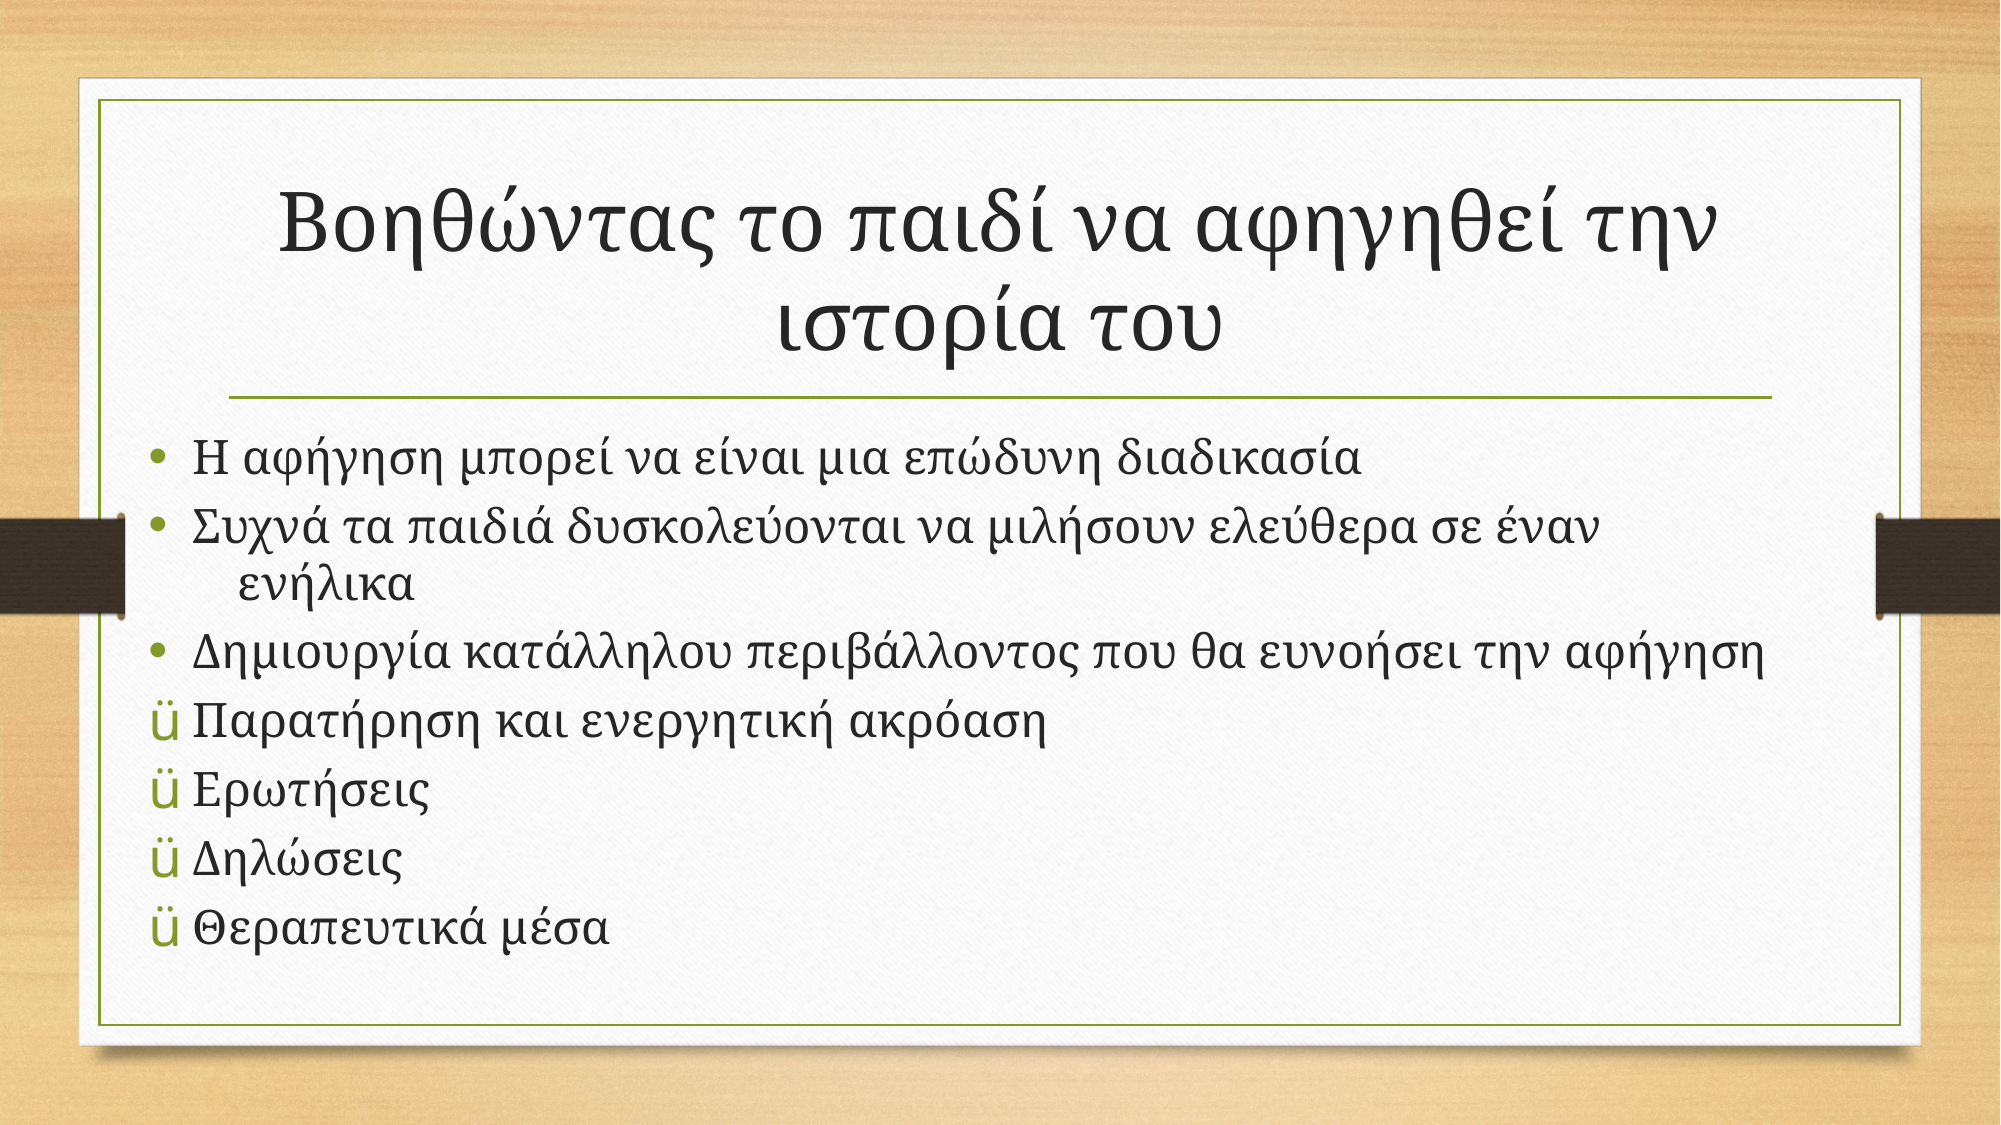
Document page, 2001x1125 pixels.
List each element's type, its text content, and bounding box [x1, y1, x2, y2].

list Η αφήγηση μπορεί να είναι μια επώδυνη διαδικασία Συχνά τα παιδιά δυσκολεύονται να μιλήσουν ελεύθερα σε έναν ενήλικα Δημιουργία κατάλληλου περιβάλλοντος που θα ευνοήσει την αφήγηση Παρατήρηση και ενεργητική ακρόαση Ερωτήσεις Δηλώσεις Θεραπευτικά μέσα [133, 419, 1788, 1016]
title Βοηθώντας το παιδί να αφηγηθεί την ιστορία του [212, 161, 1788, 376]
